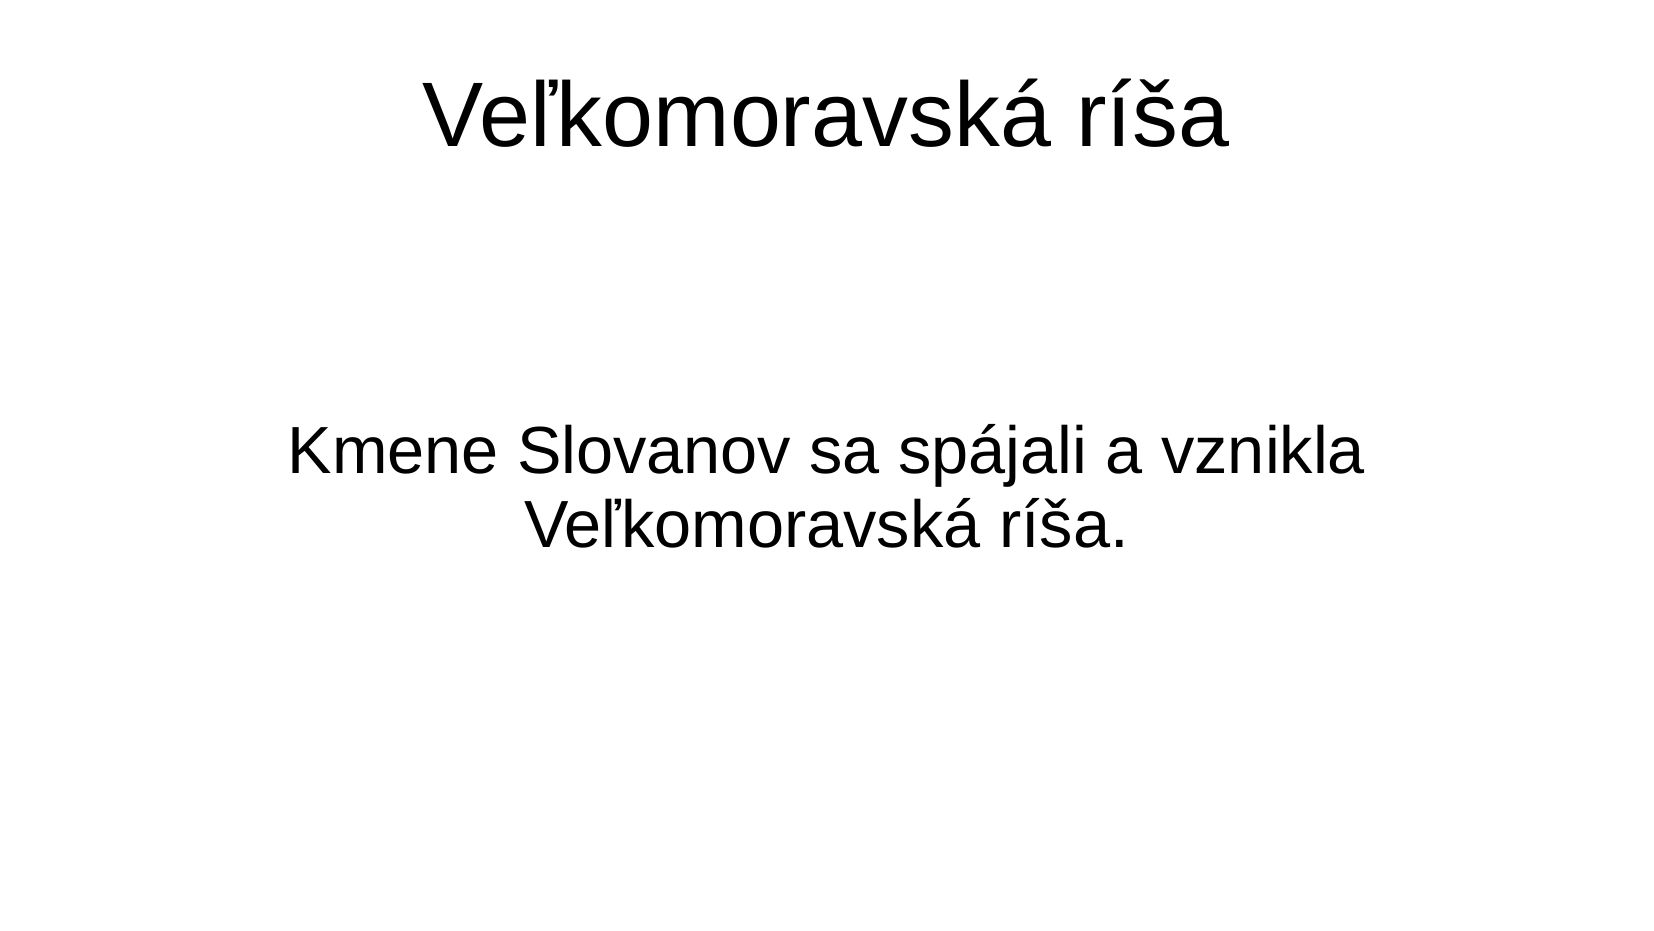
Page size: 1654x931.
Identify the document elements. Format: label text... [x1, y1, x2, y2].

subtitle Kmene Slovanov sa spájali a vznikla Veľkomoravská ríša. [82, 217, 1571, 758]
title Veľkomoravská ríša [82, 37, 1571, 193]
